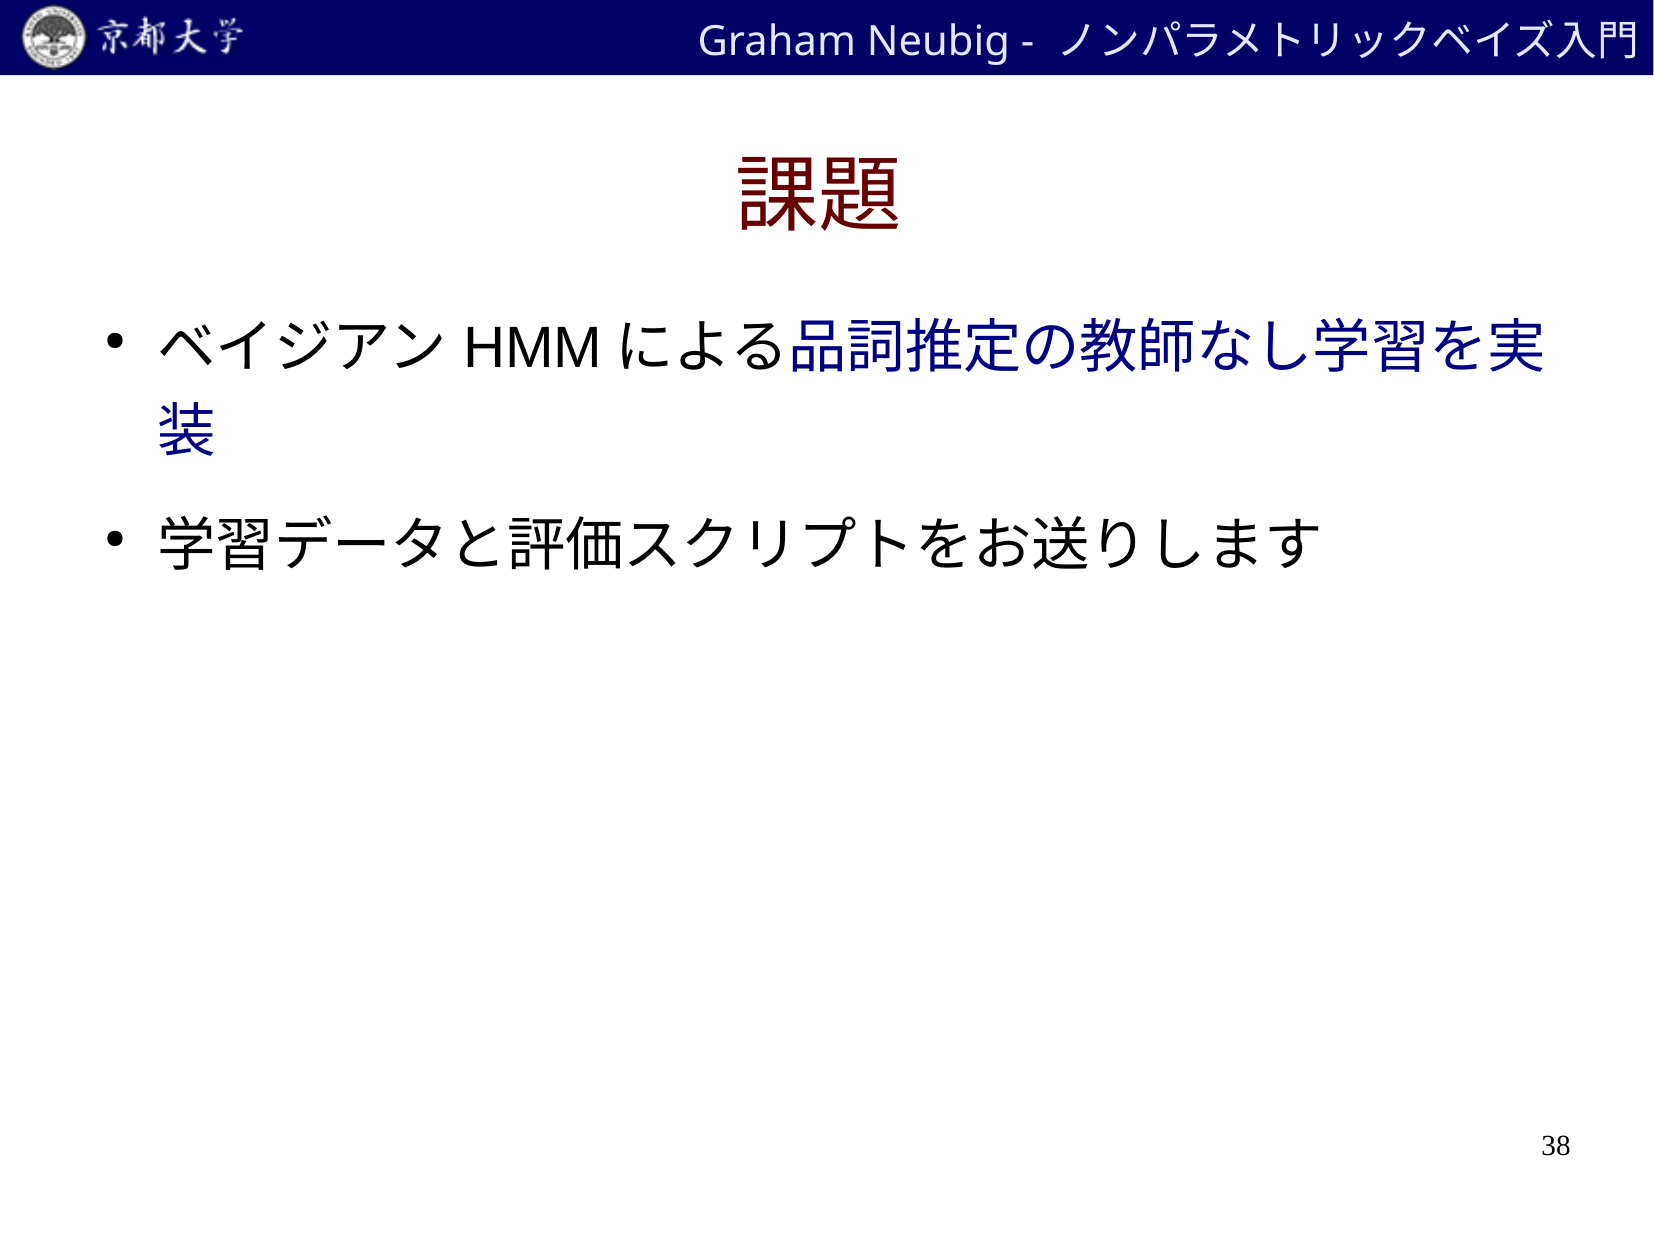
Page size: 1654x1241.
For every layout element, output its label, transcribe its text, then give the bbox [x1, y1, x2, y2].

title 課題 [75, 100, 1564, 277]
picture [0, 0, 247, 70]
list ベイジアンHMMによる品詞推定の教師なし学習を実装 学習データと評価スクリプトをお送りします [86, 300, 1576, 1104]
